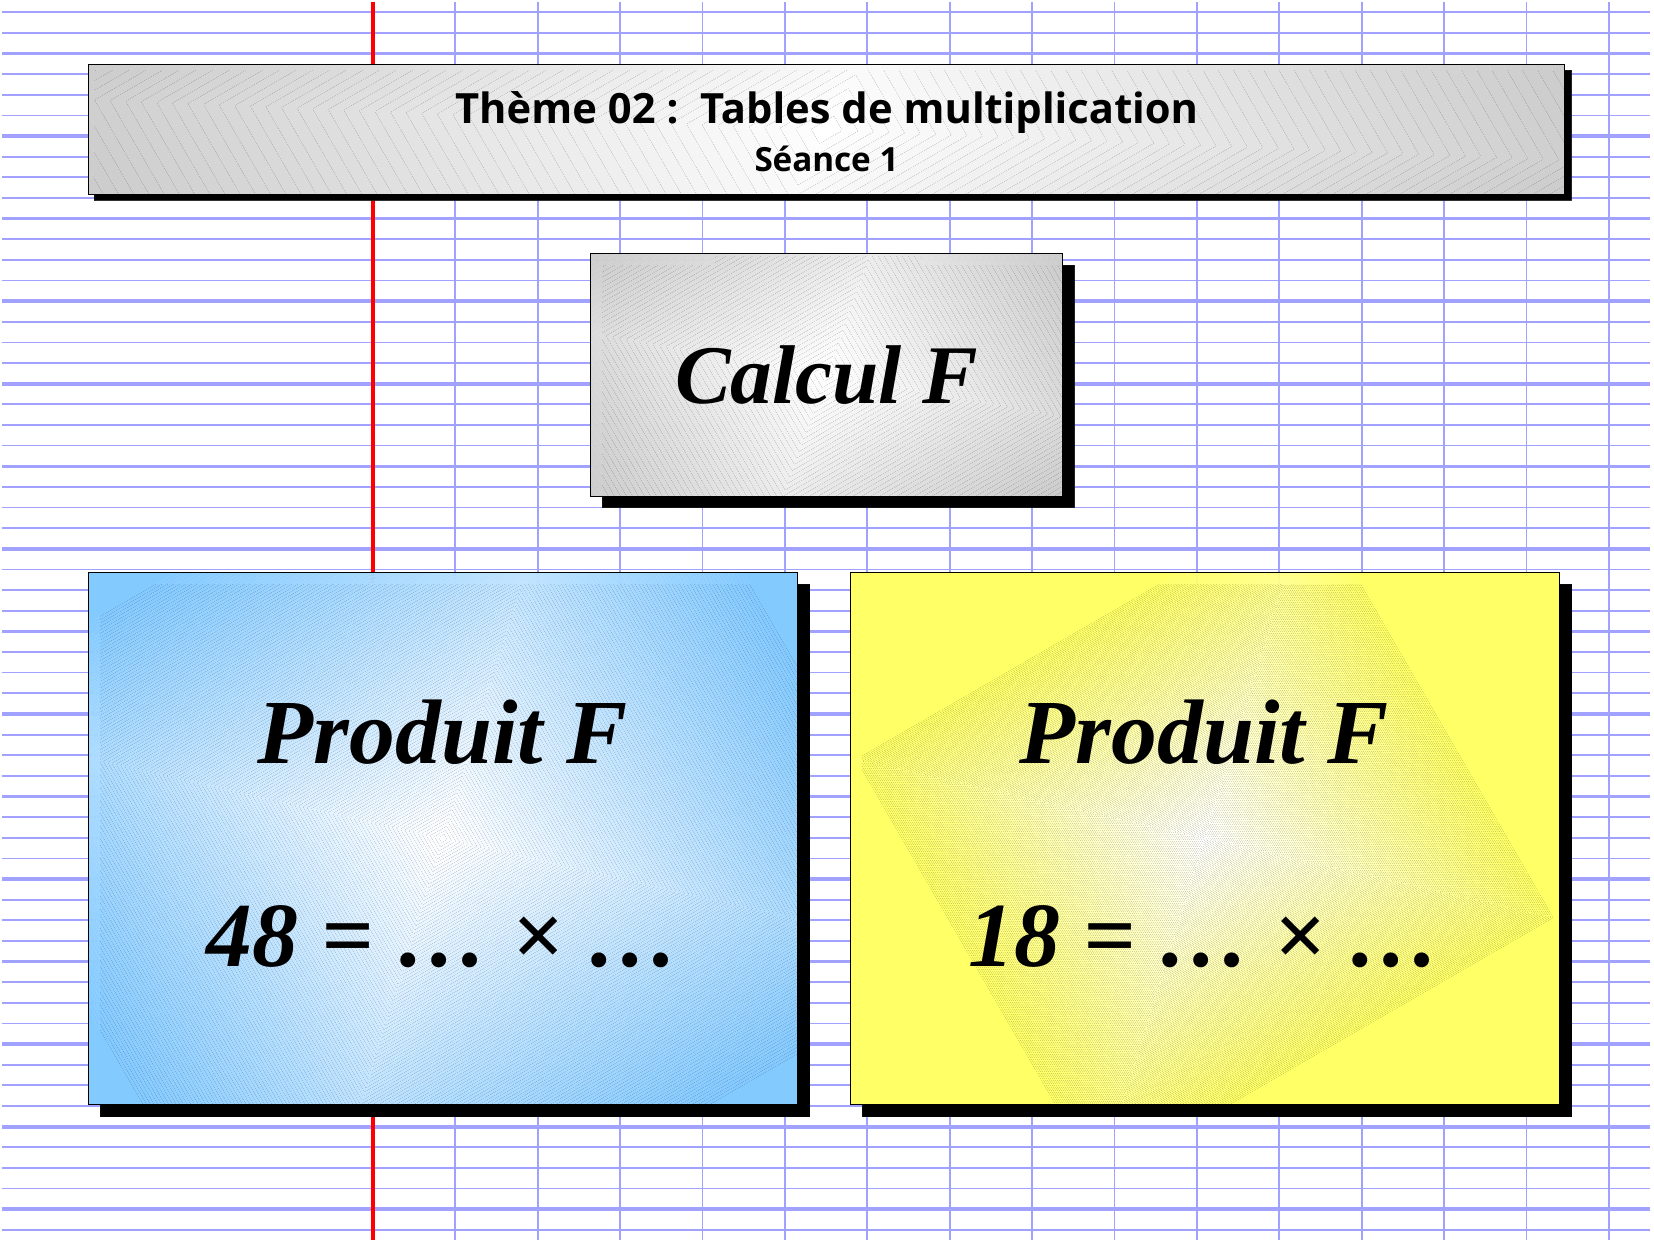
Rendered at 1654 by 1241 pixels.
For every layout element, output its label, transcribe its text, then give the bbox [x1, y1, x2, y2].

text_box Calcul F [590, 253, 1063, 497]
picture [0, 0, 1654, 1241]
text_box Produit F 18 = … × … [850, 572, 1560, 1105]
text_box Produit F 48 = … × … [88, 572, 798, 1105]
text_box Thème 02 : Tables de multiplication Séance 1 [88, 64, 1565, 195]
